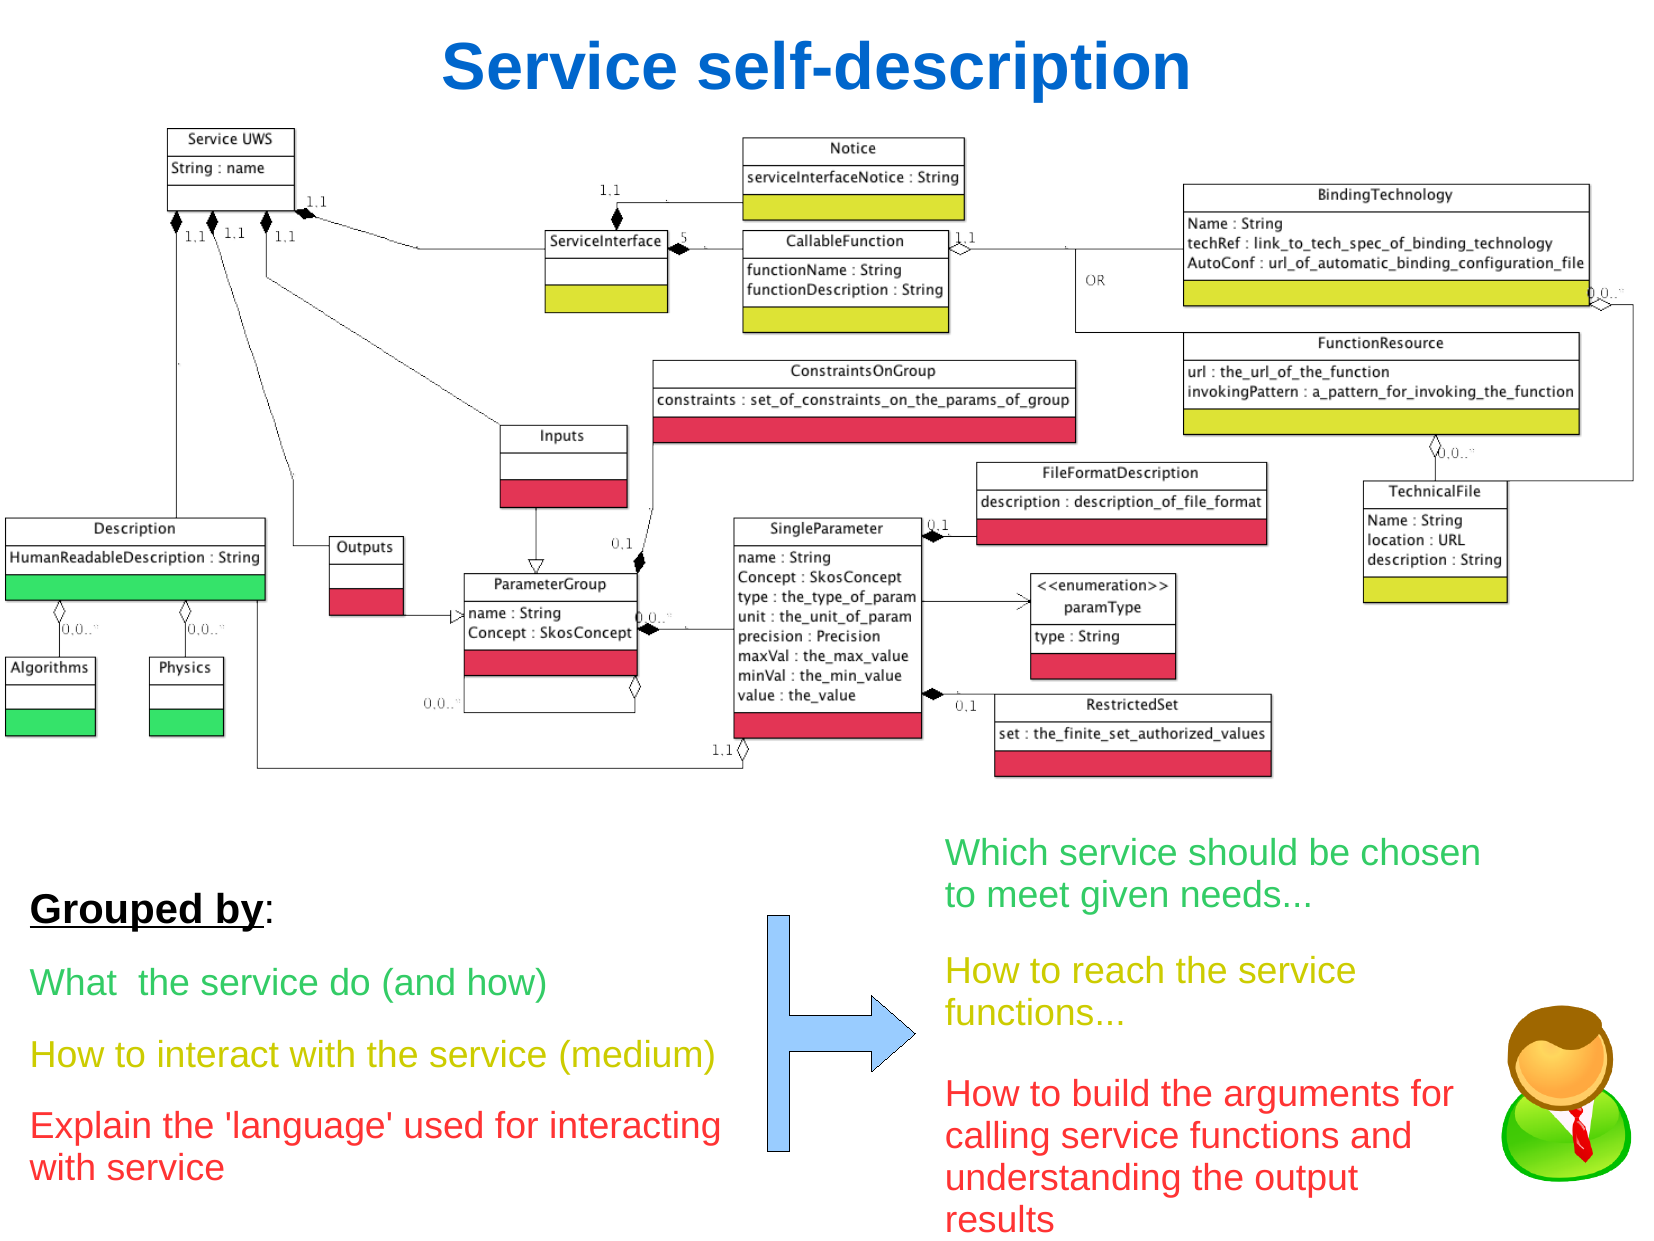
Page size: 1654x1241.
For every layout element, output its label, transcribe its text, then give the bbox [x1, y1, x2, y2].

text_box How to build the arguments for calling service functions and understanding the output results [944, 1072, 1476, 1241]
list Grouped by: What the service do (and how) How to interact with the service (medium) Explain the 'language' used for interacting with service [29, 886, 768, 1189]
picture [0, 128, 1654, 886]
text_box Which service should be chosen to meet given needs... [944, 886, 1507, 916]
text_box How to reach the service functions... [944, 949, 1452, 1034]
title Service self-description [88, 0, 1565, 128]
picture [1478, 1005, 1654, 1182]
text_box [767, 915, 916, 1152]
